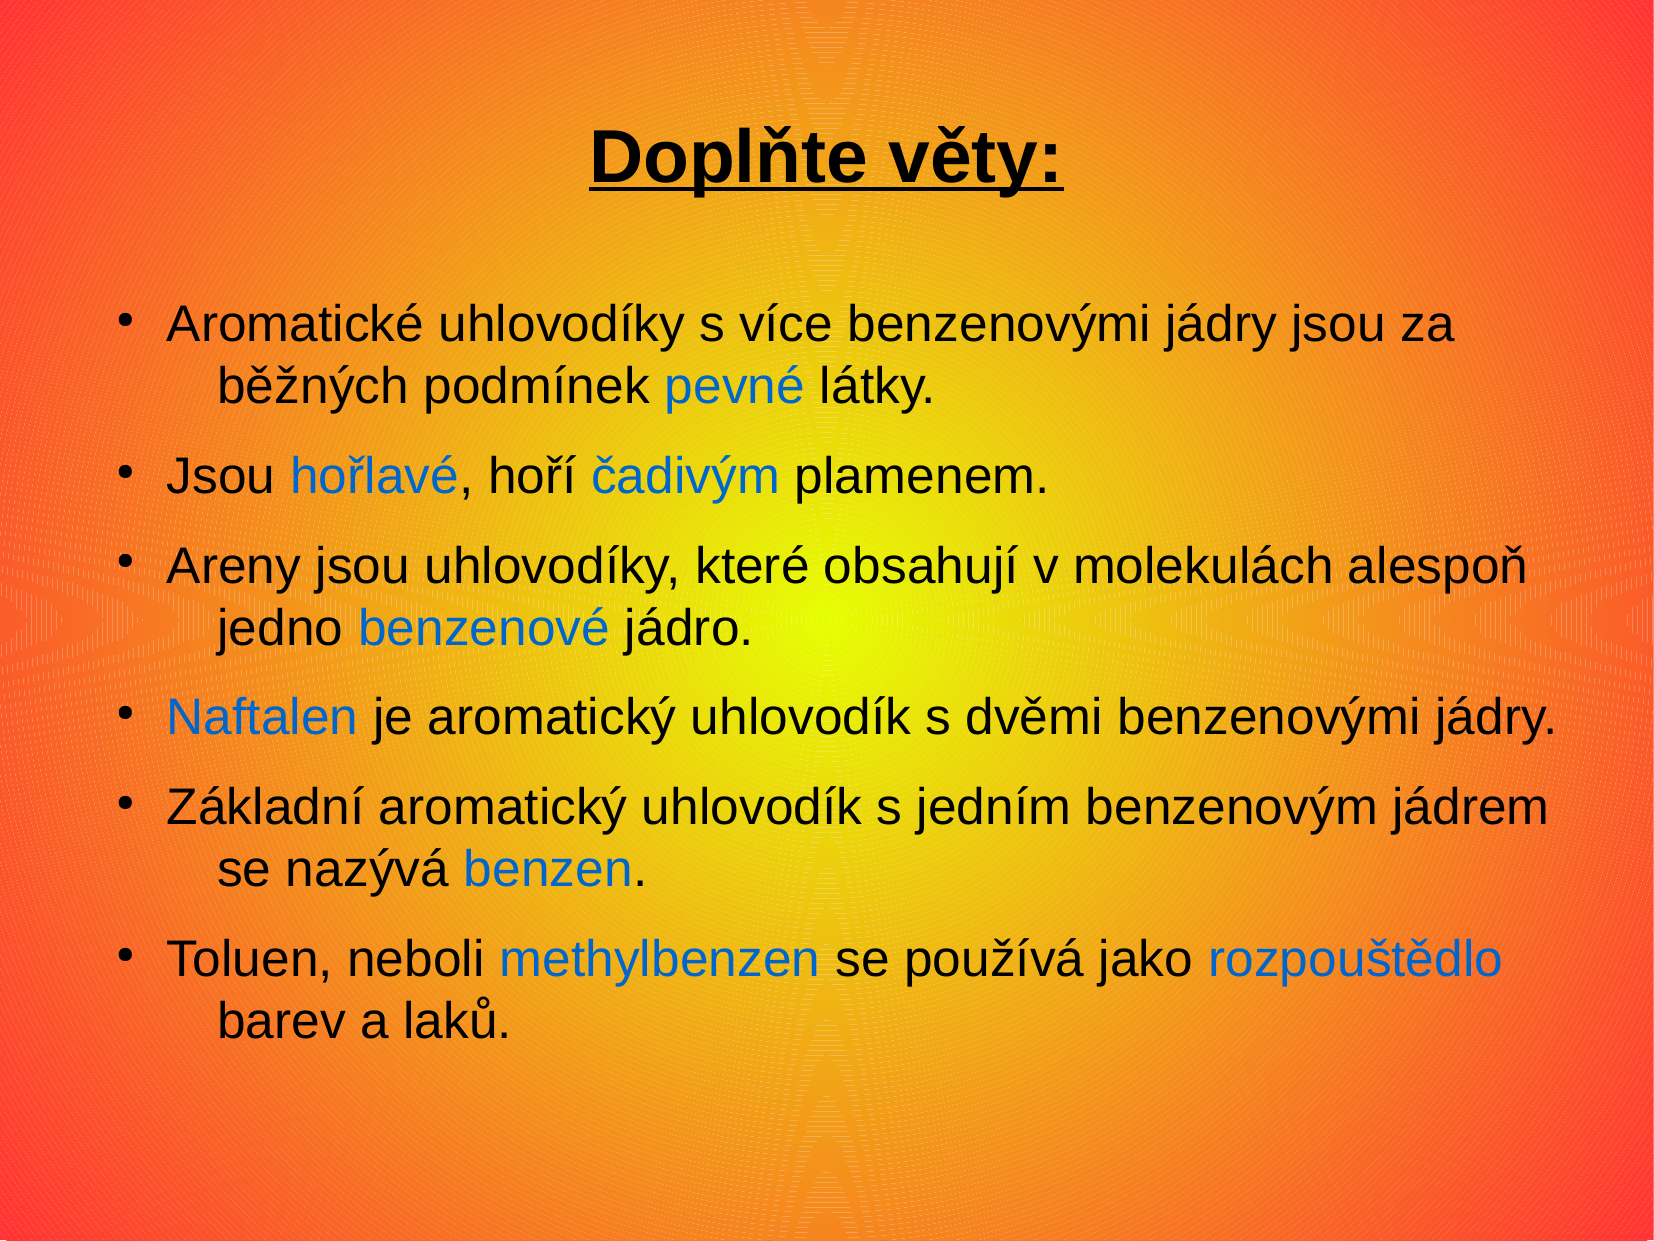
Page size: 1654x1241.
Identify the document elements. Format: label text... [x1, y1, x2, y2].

list Aromatické uhlovodíky s více benzenovými jádry jsou za běžných podmínek pevné látky. Jsou hořlavé, hoří čadivým plamenem. Areny jsou uhlovodíky, které obsahují v molekulách alespoň jedno benzenové jádro. Naftalen je aromatický uhlovodík s dvěmi benzenovými jádry. Základní aromatický uhlovodík s jedním benzenovým jádrem se nazývá benzen. Toluen, neboli methylbenzen se používá jako rozpouštědlo barev a laků. [82, 290, 1571, 1109]
title Doplňte věty: [82, 49, 1571, 257]
